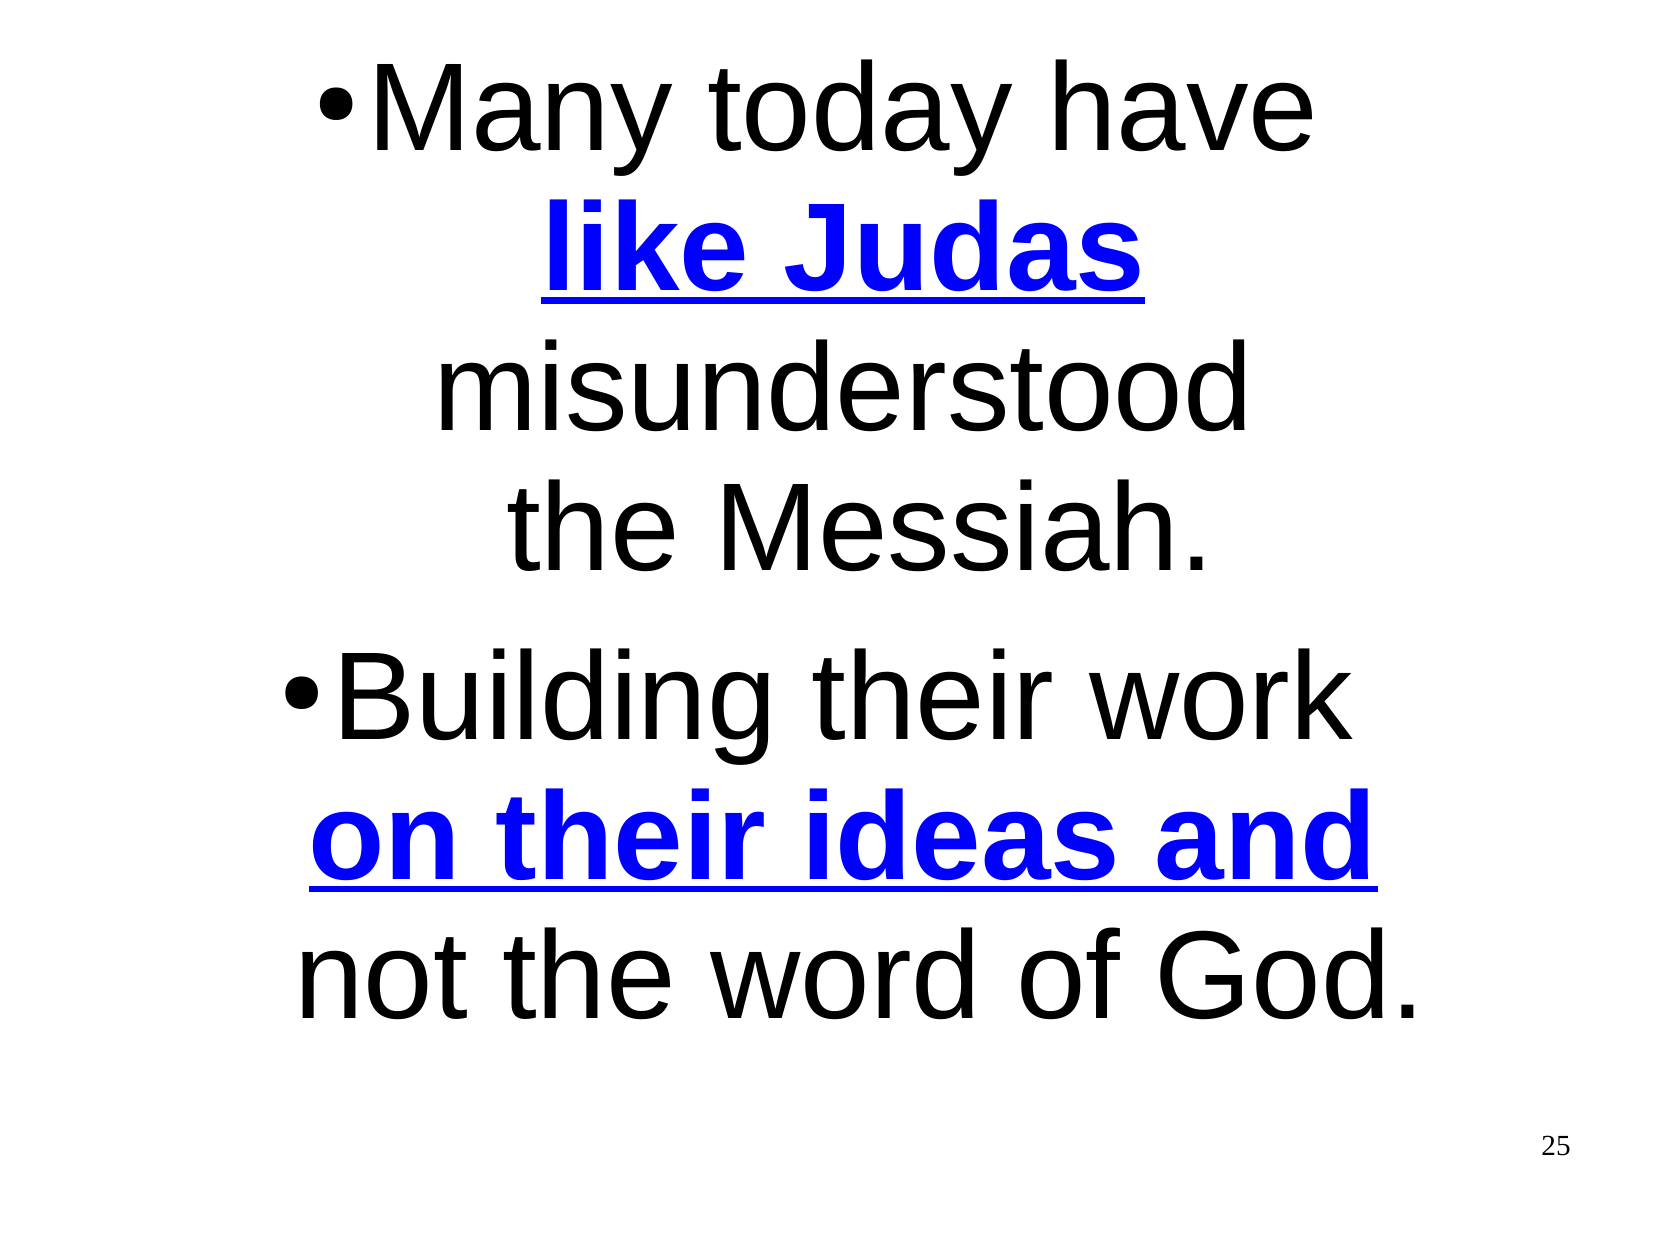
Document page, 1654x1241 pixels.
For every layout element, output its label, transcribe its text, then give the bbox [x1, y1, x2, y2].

list Many today have like Judas misunderstood the Messiah. Building their work on their ideas and not the word of God. [37, 37, 1613, 1238]
